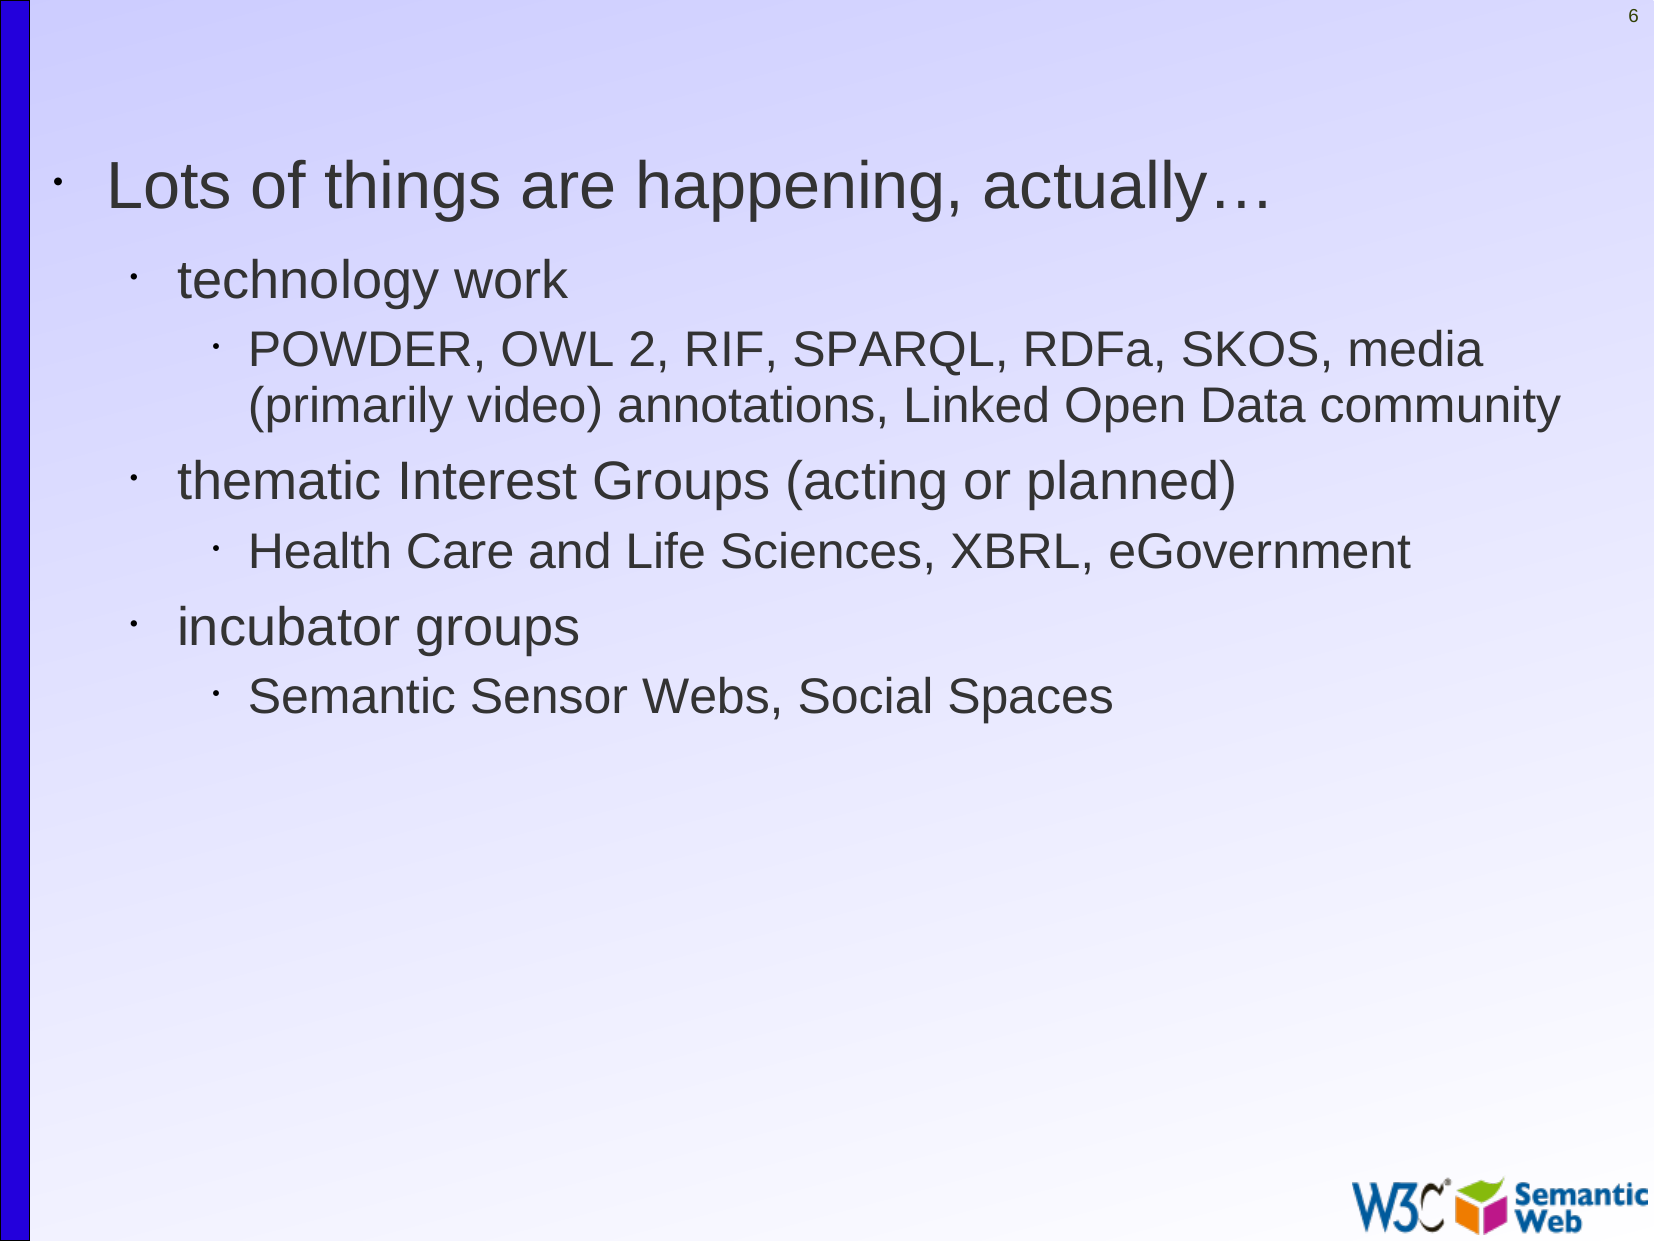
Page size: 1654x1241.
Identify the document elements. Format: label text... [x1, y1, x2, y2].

picture [1352, 1175, 1648, 1235]
list Lots of things are happening, actually… technology work POWDER, OWL 2, RIF, SPARQL, RDFa, SKOS, media (primarily video) annotations, Linked Open Data community thematic Interest Groups (acting or planned) Health Care and Life Sciences, XBRL, eGovernment incubator groups Semantic Sensor Webs, Social Spaces [35, 147, 1618, 1134]
